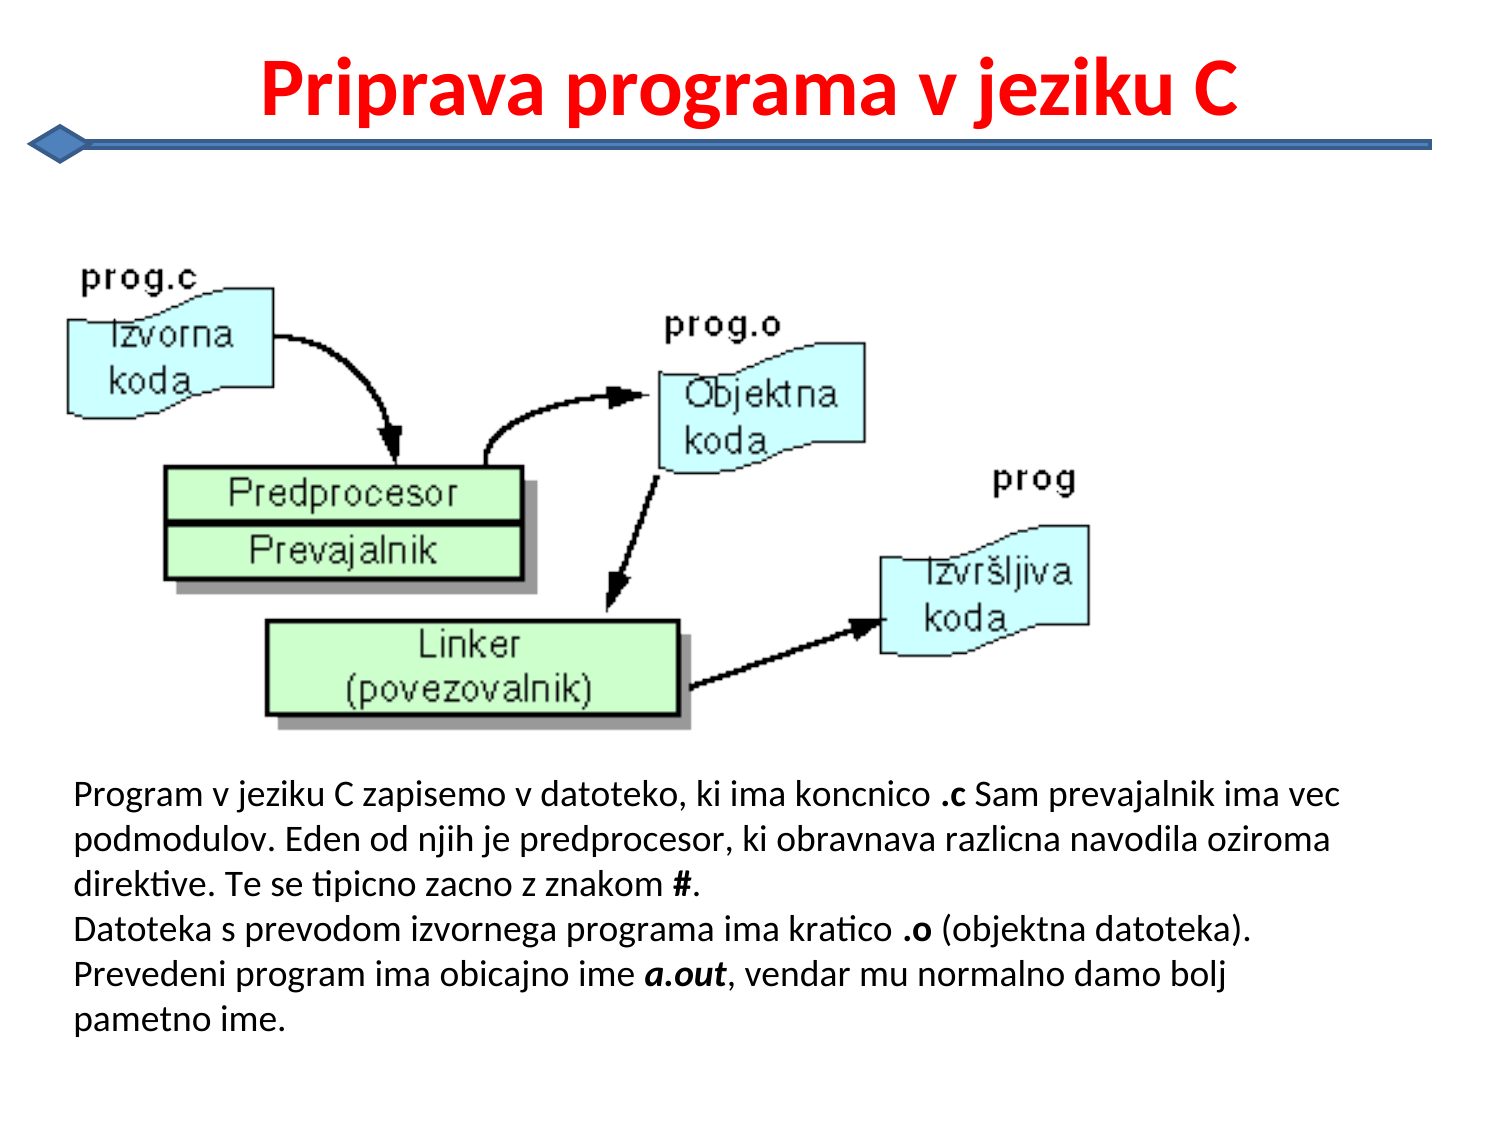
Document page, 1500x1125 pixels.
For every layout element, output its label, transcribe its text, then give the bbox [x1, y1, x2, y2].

picture [62, 246, 1104, 739]
title Priprava programa v jeziku C [75, 23, 1426, 141]
text_box Program v jeziku C zapisemo v datoteko, ki ima koncnico .c Sam prevajalnik ima vec podmodulov. Eden od njih je predprocesor, ki obravnava razlicna navodila oziroma direktive. Te se tipicno zacno z znakom #. Datoteka s prevodom izvornega programa ima kratico .o (objektna datoteka). Prevedeni program ima obicajno ime a.out, vendar mu normalno damo bolj pametno ime. [58, 761, 1383, 1048]
